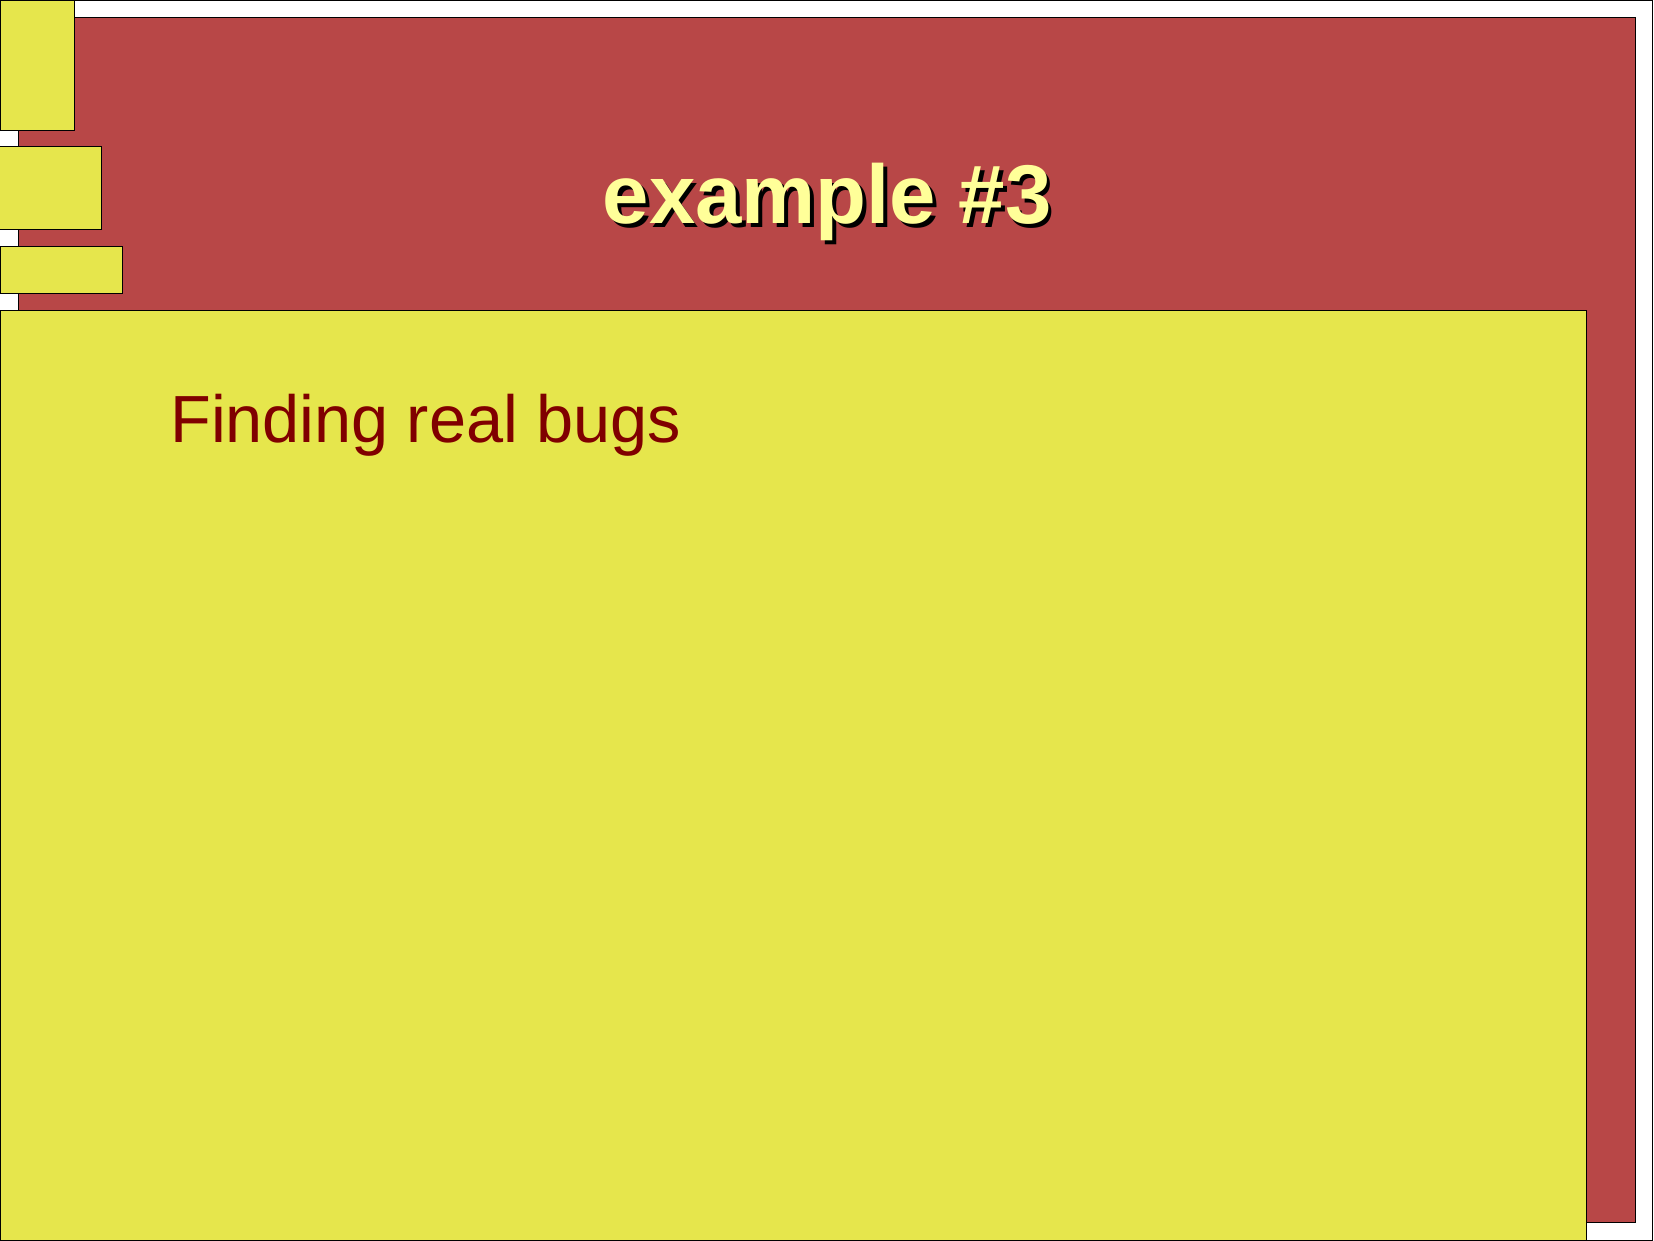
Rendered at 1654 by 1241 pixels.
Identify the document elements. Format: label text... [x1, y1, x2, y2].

title example #3 [121, 91, 1534, 299]
list Finding real bugs [152, 344, 1534, 1127]
